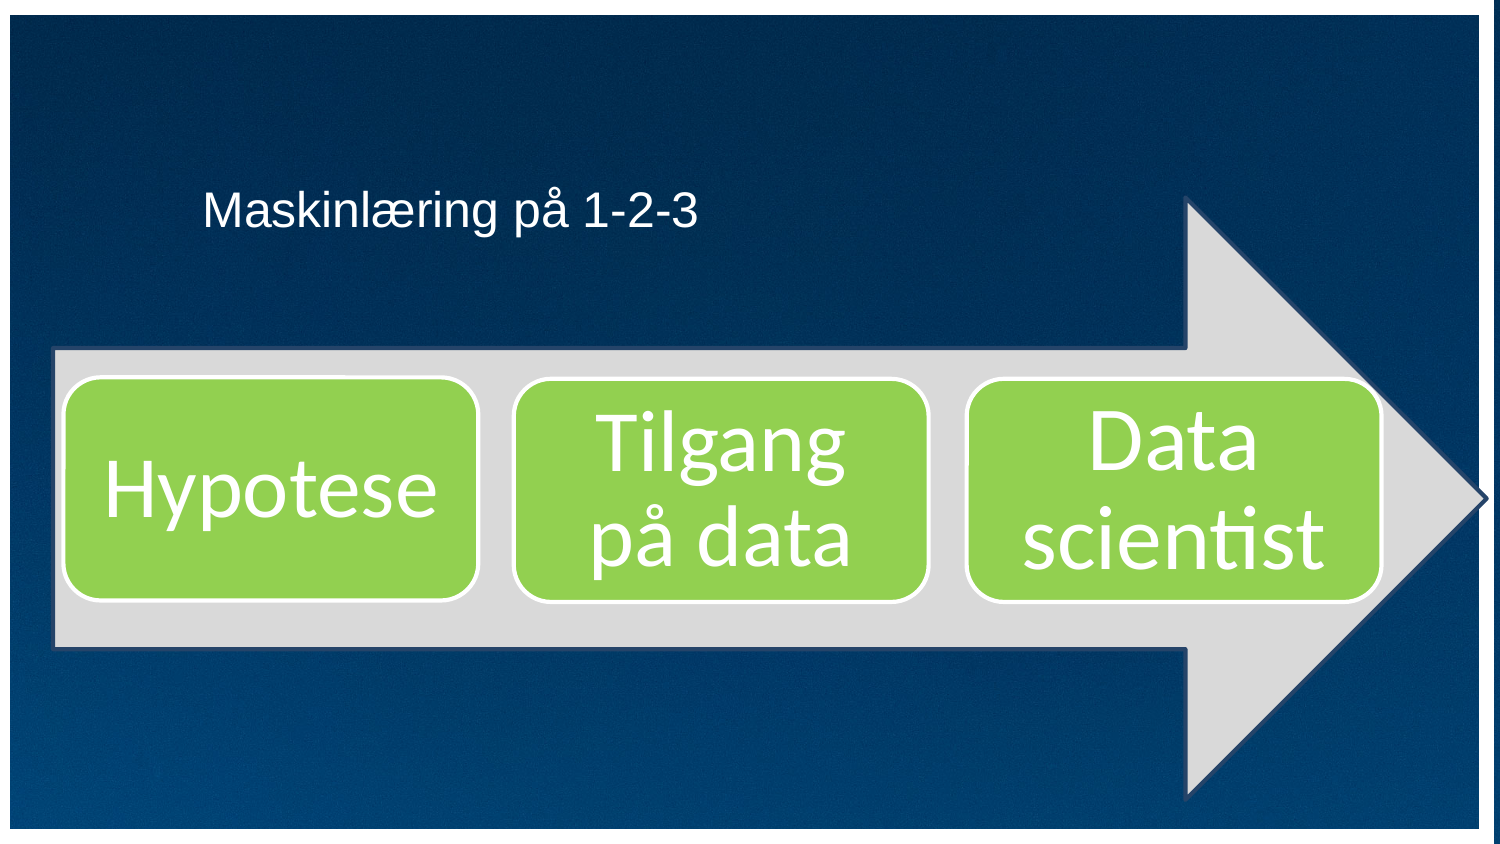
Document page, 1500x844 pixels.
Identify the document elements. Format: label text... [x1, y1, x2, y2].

text_box Tilgang på data [524, 389, 918, 592]
title Maskinlæring på 1-2-3 [187, 146, 1313, 245]
text_box Data scientist [977, 389, 1371, 592]
text_box Hypotese [74, 388, 468, 590]
text_box [53, 245, 1487, 800]
picture [0, 0, 1500, 844]
